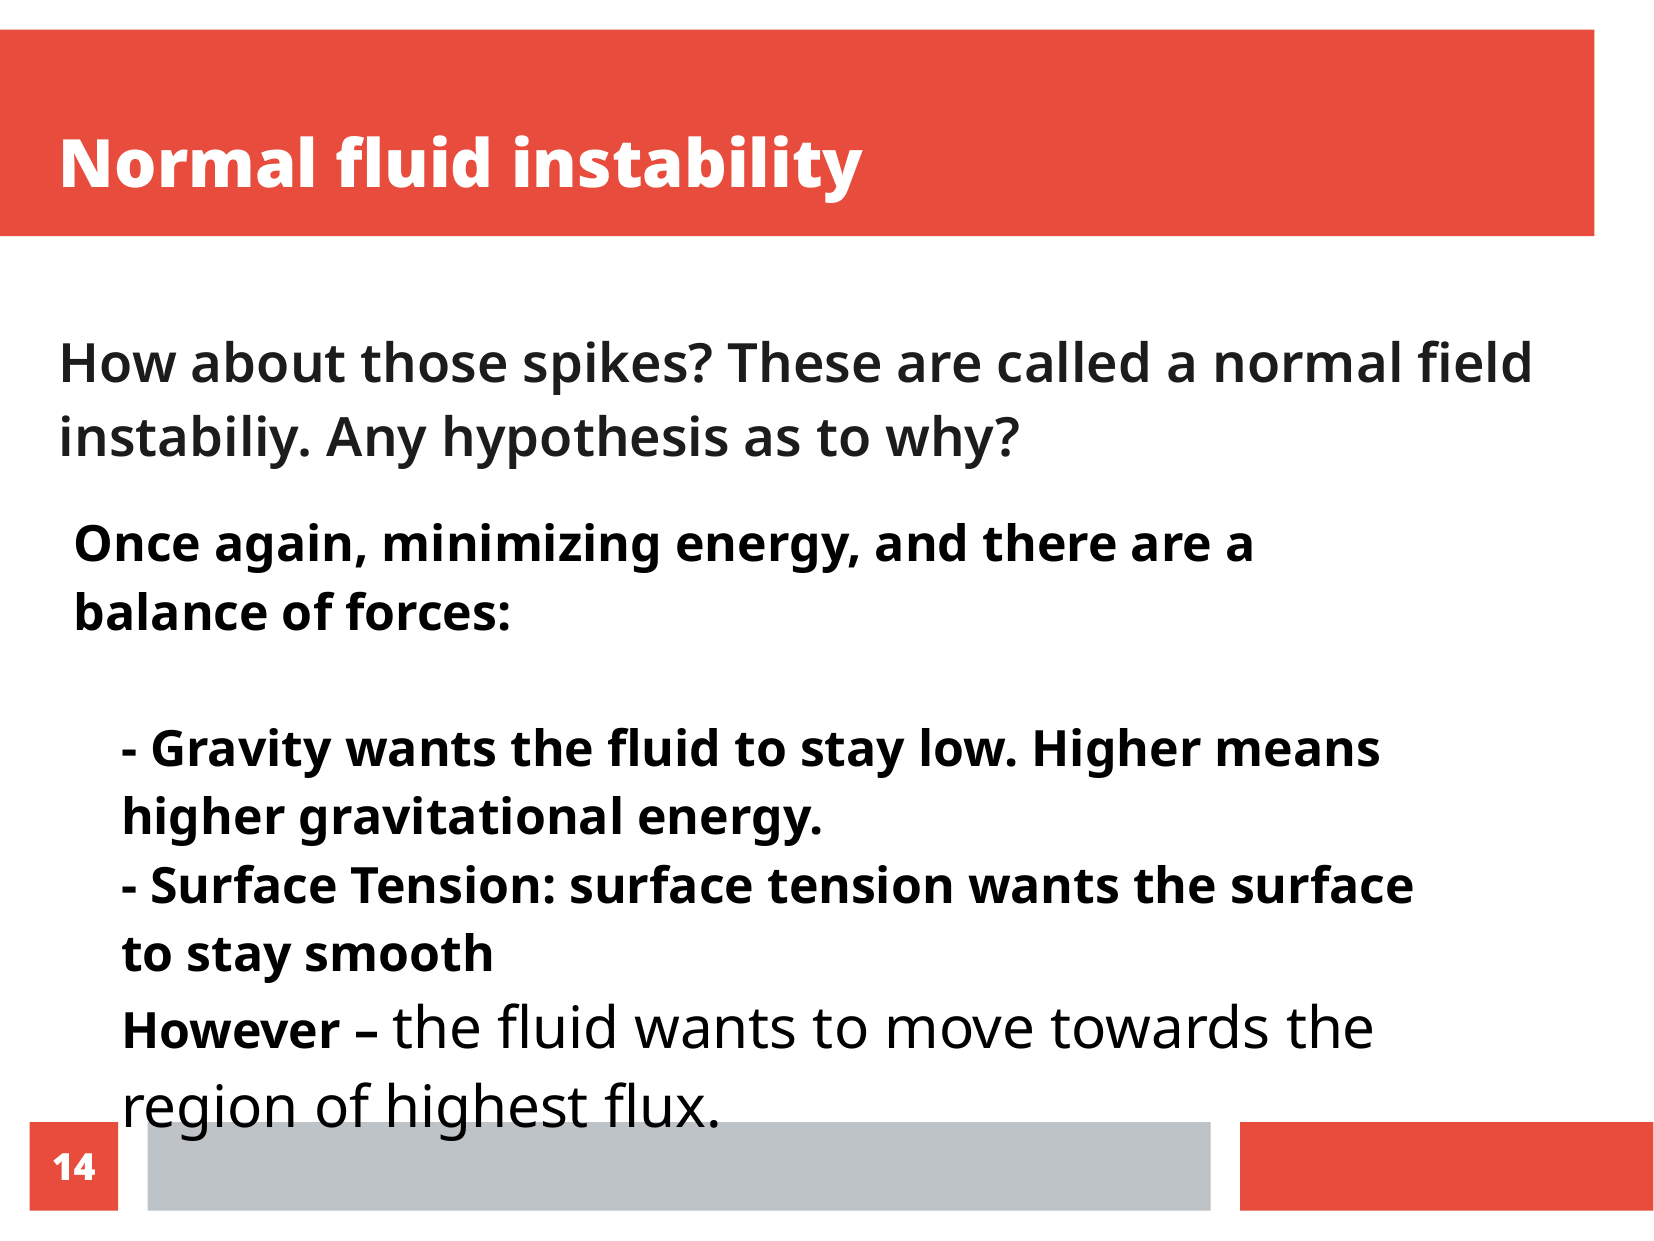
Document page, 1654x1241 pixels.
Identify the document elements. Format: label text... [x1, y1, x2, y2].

list How about those spikes? These are called a normal field instabiliy. Any hypothesis as to why? [59, 324, 1565, 524]
text_box Once again, minimizing energy, and there are a balance of forces: - Gravity wants the fluid to stay low. Higher means higher gravitational energy. - Surface Tension: surface tension wants the surface to stay smooth However – the fluid wants to move towards the region of highest flux. [59, 500, 1464, 1056]
title Normal fluid instability [59, 59, 1595, 207]
